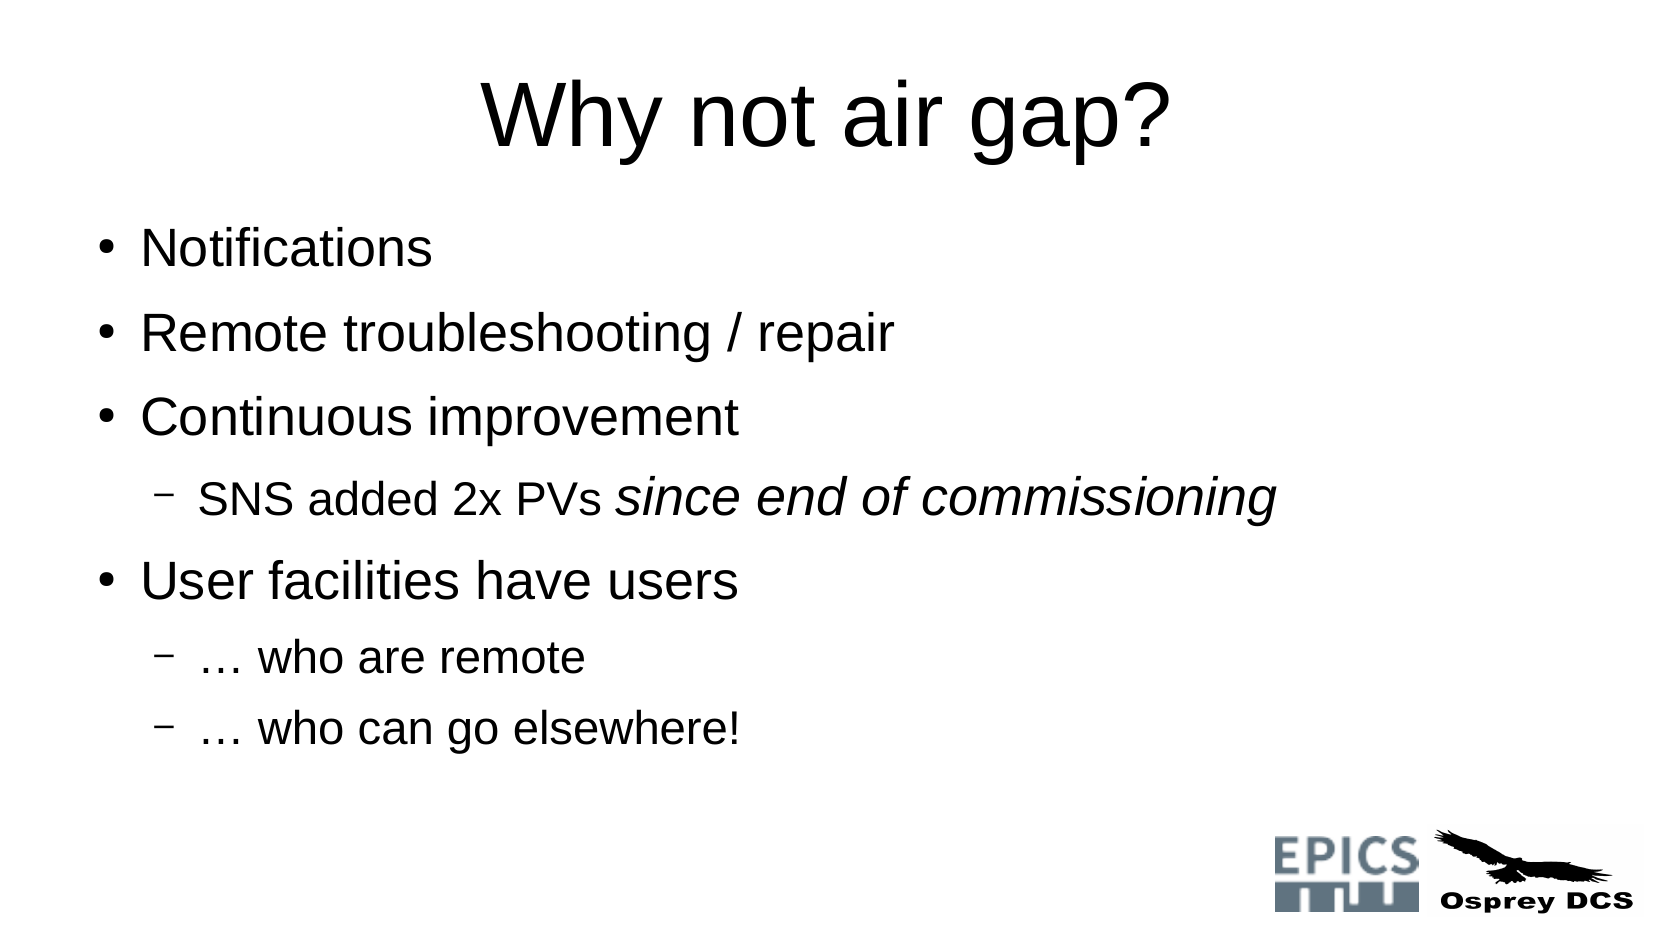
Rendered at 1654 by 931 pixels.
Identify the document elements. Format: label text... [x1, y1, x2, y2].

picture [1427, 824, 1644, 917]
picture [1275, 836, 1419, 912]
title Why not air gap? [82, 37, 1571, 193]
list Notifications Remote troubleshooting / repair Continuous improvement SNS added 2x PVs since end of commissioning User facilities have users … who are remote … who can go elsewhere! [82, 217, 1571, 758]
